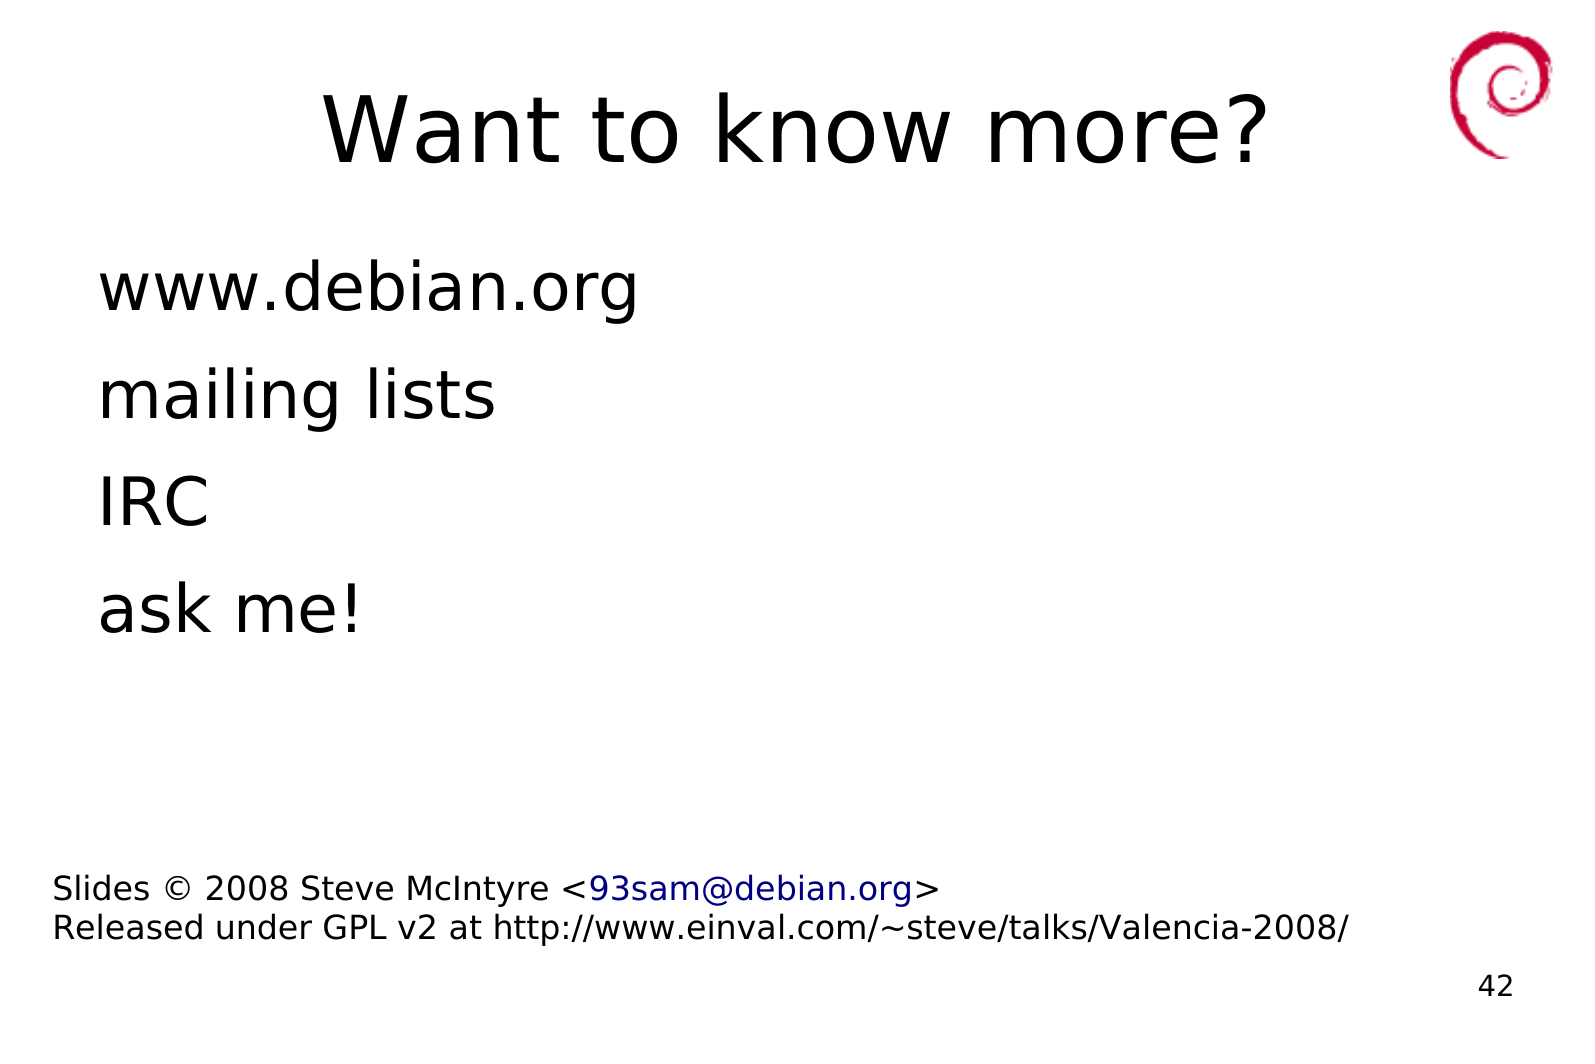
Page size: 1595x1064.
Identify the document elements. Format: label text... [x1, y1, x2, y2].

text_box Slides © 2008 Steve McIntyre <93sam@debian.org> Released under GPL v2 at http://www.einval.com/~steve/talks/Valencia-2008/ [37, 862, 1388, 955]
title Want to know more? [79, 42, 1515, 221]
picture [1450, 31, 1555, 159]
list www.debian.org mailing lists IRC ask me! [79, 248, 1515, 649]
